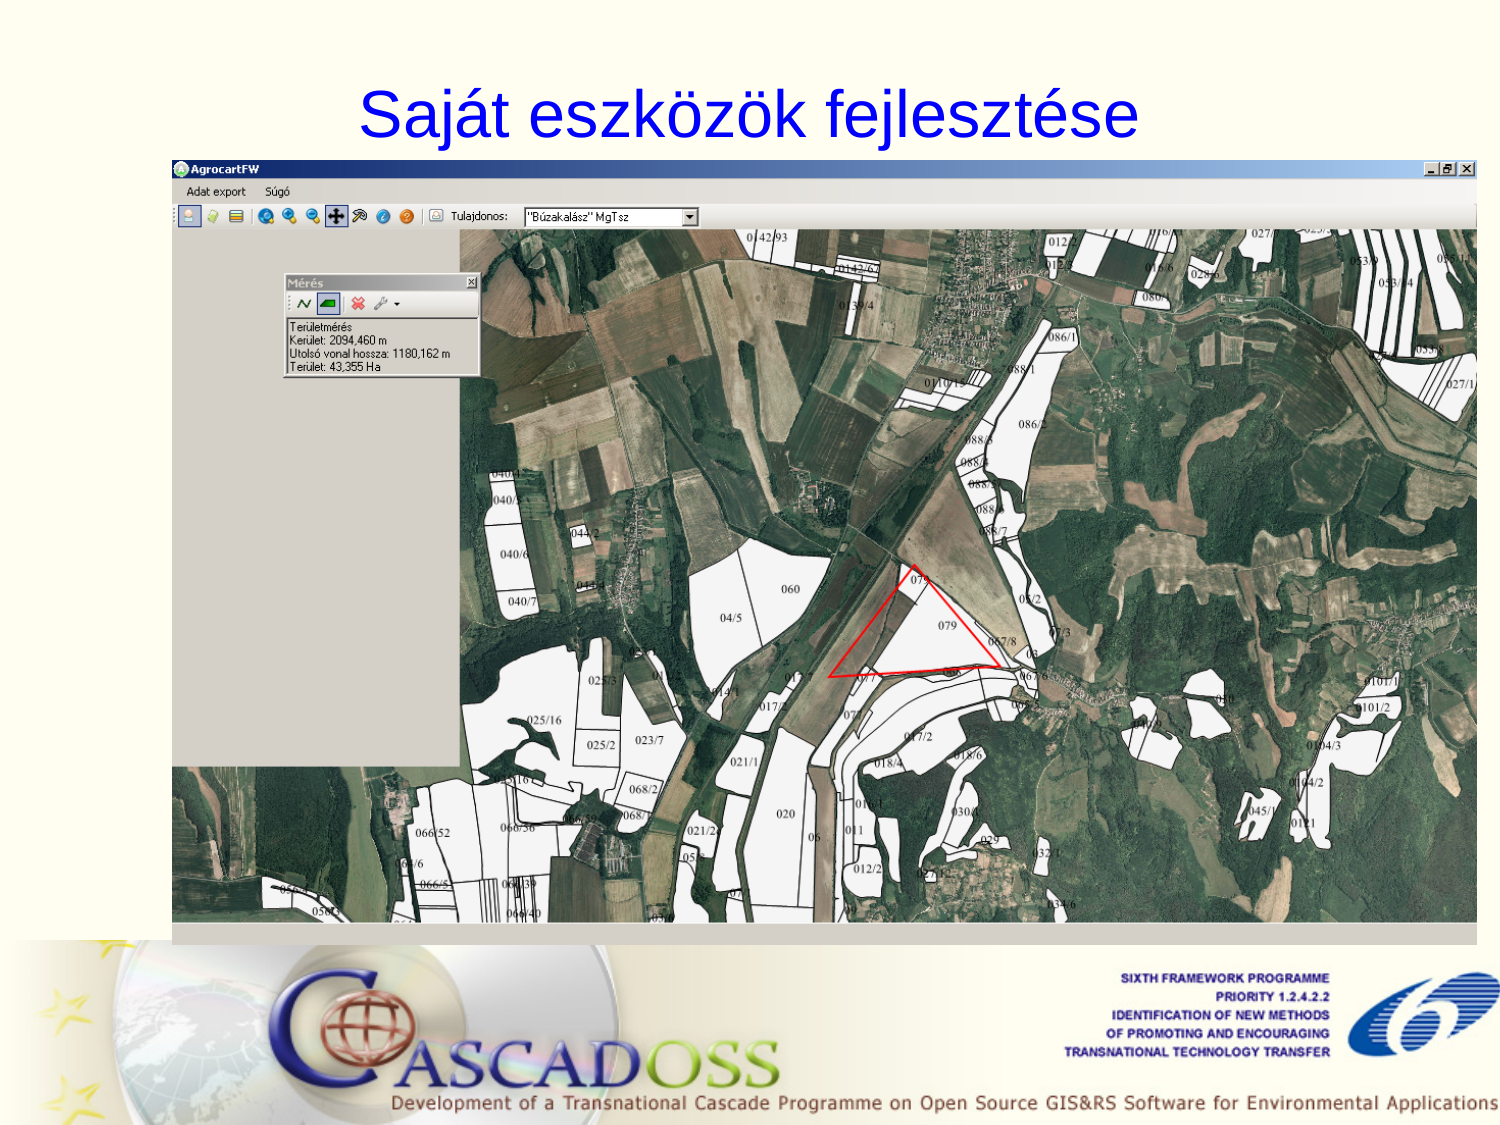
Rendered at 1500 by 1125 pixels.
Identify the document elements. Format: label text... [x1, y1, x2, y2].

title Saját eszközök fejlesztése [75, 28, 1425, 201]
picture [0, 160, 1500, 1125]
